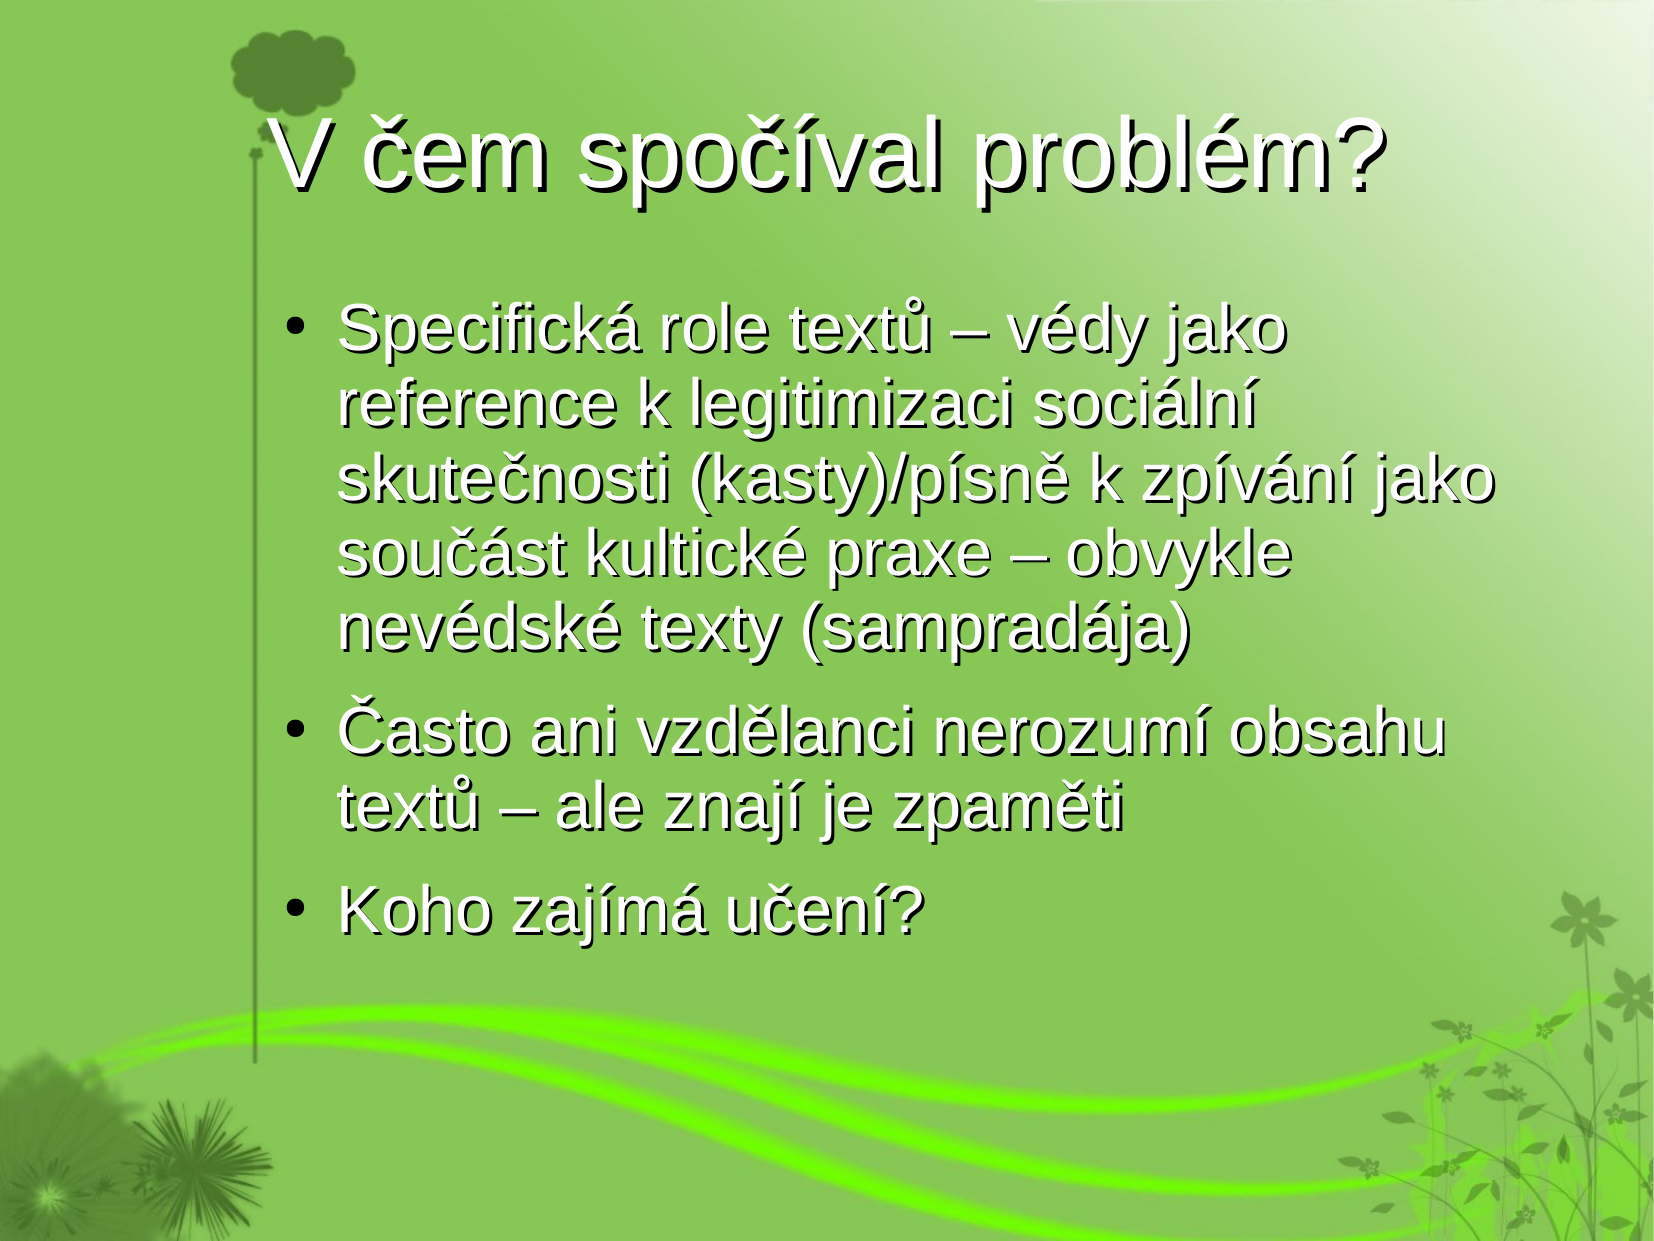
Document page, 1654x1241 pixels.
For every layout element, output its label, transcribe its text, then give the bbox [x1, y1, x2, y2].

picture [0, 0, 1654, 1241]
list Specifická role textů – védy jako reference k legitimizaci sociální skutečnosti (kasty)/písně k zpívání jako součást kultické praxe – obvykle nevédské texty (sampradája) Často ani vzdělanci nerozumí obsahu textů – ale znají je zpaměti Koho zajímá učení? [265, 290, 1571, 1094]
title V čem spočíval problém? [82, 56, 1571, 250]
